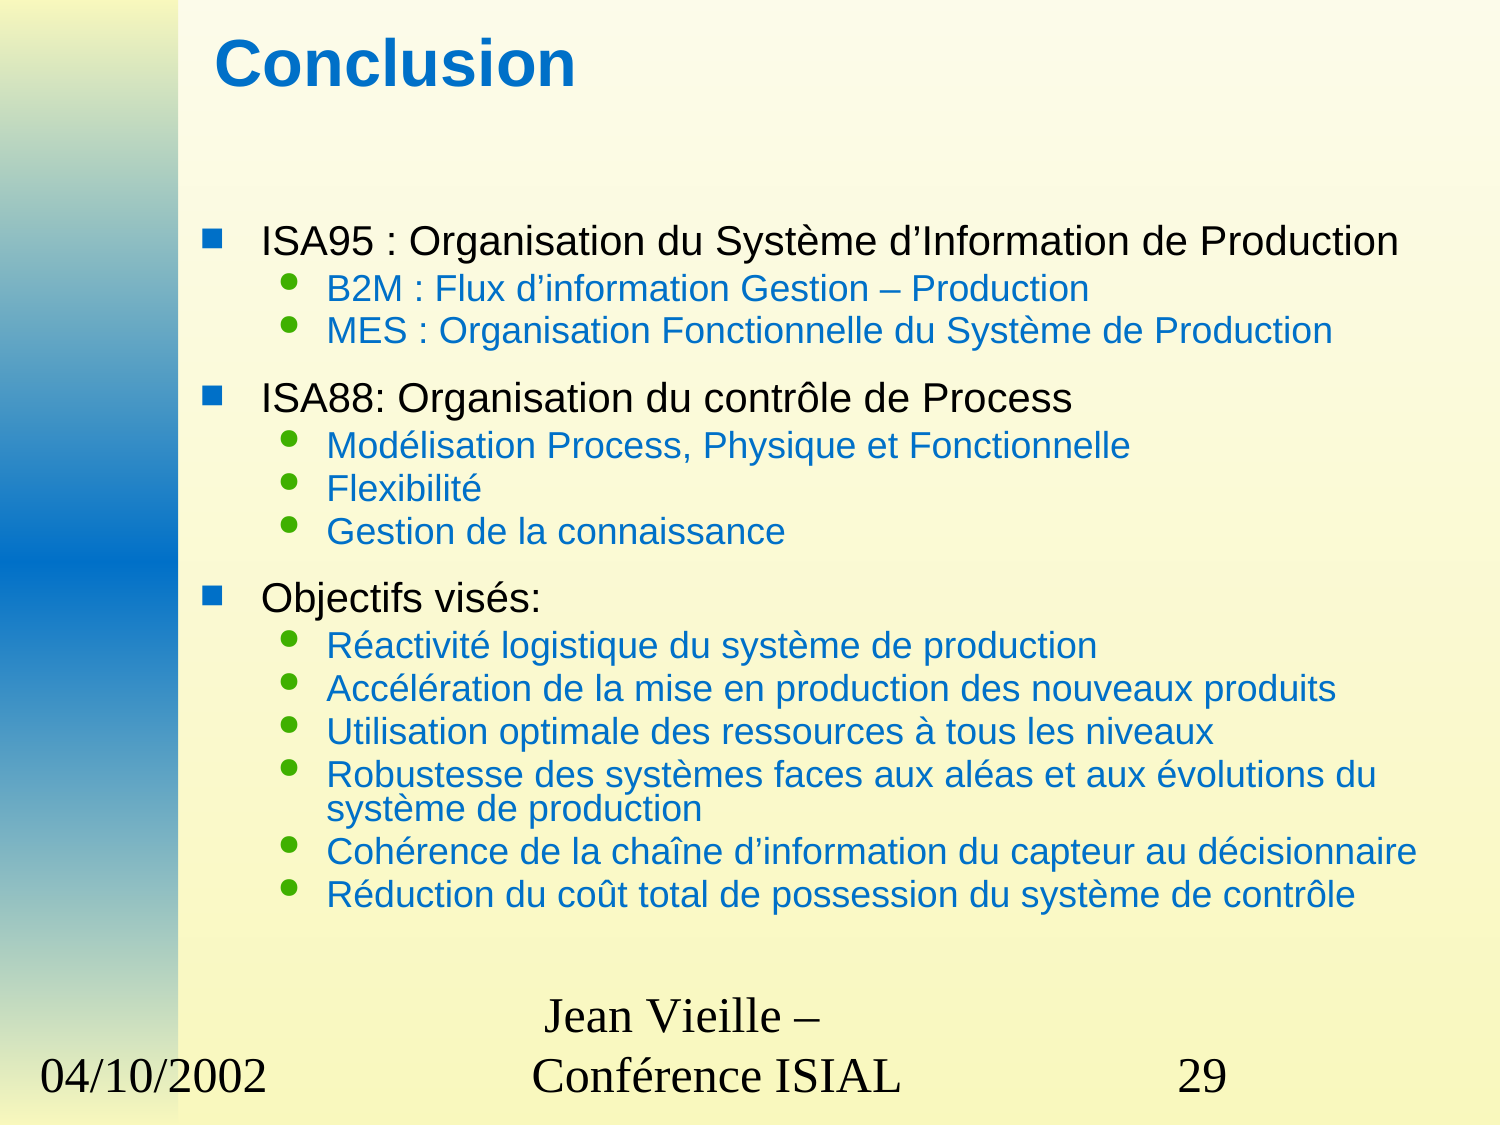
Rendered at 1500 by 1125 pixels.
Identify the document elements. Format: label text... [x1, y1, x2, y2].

title Conclusion [199, 12, 1466, 201]
list ISA95 : Organisation du Système d’Information de Production B2M : Flux d’information Gestion – Production MES : Organisation Fonctionnelle du Système de Production ISA88: Organisation du contrôle de Process Modélisation Process, Physique et Fonctionnelle Flexibilité Gestion de la connaissance Objectifs visés: Réactivité logistique du système de production Accélération de la mise en production des nouveaux produits Utilisation optimale des ressources à tous les niveaux Robustesse des systèmes faces aux aléas et aux évolutions du système de production Cohérence de la chaîne d’information du capteur au décisionnaire Réduction du coût total de possession du système de contrôle [189, 212, 1468, 1064]
